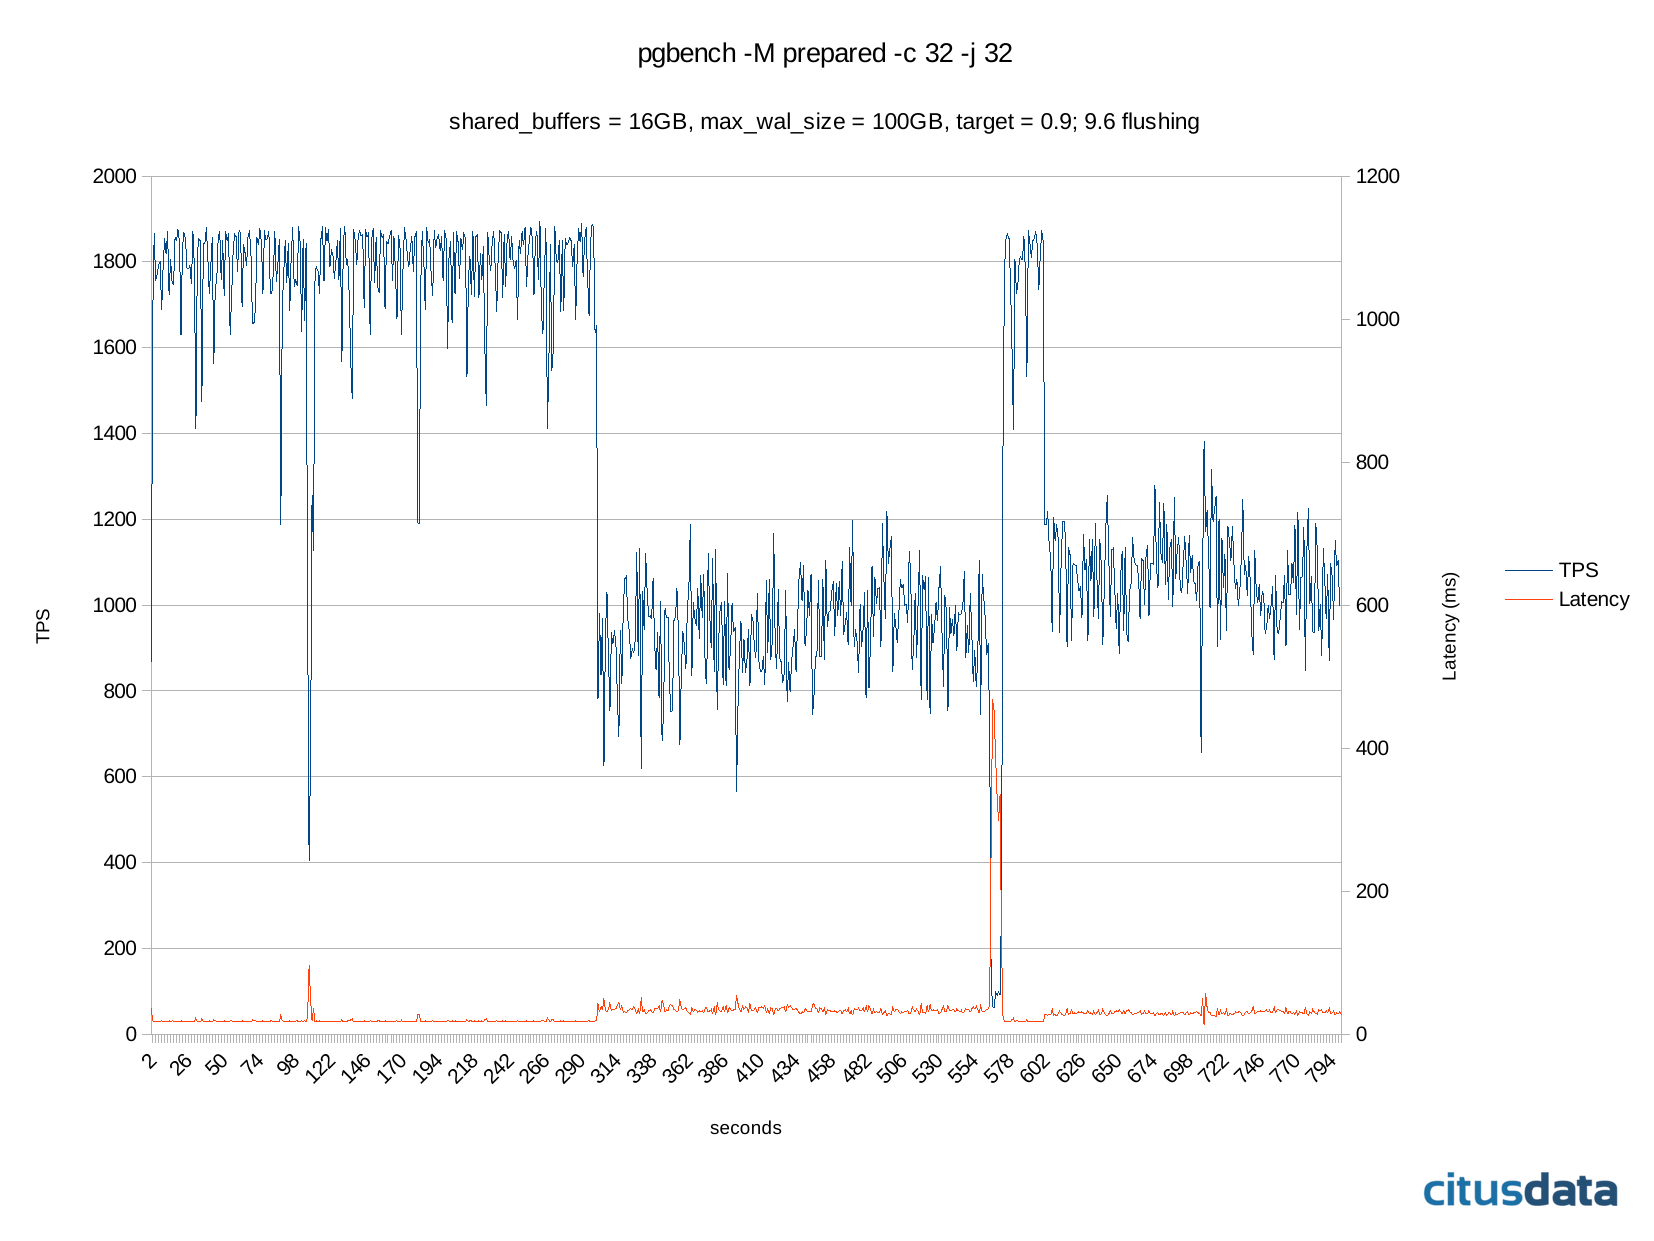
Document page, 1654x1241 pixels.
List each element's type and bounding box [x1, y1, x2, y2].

picture [1420, 1171, 1622, 1209]
chart [0, 0, 1651, 1171]
